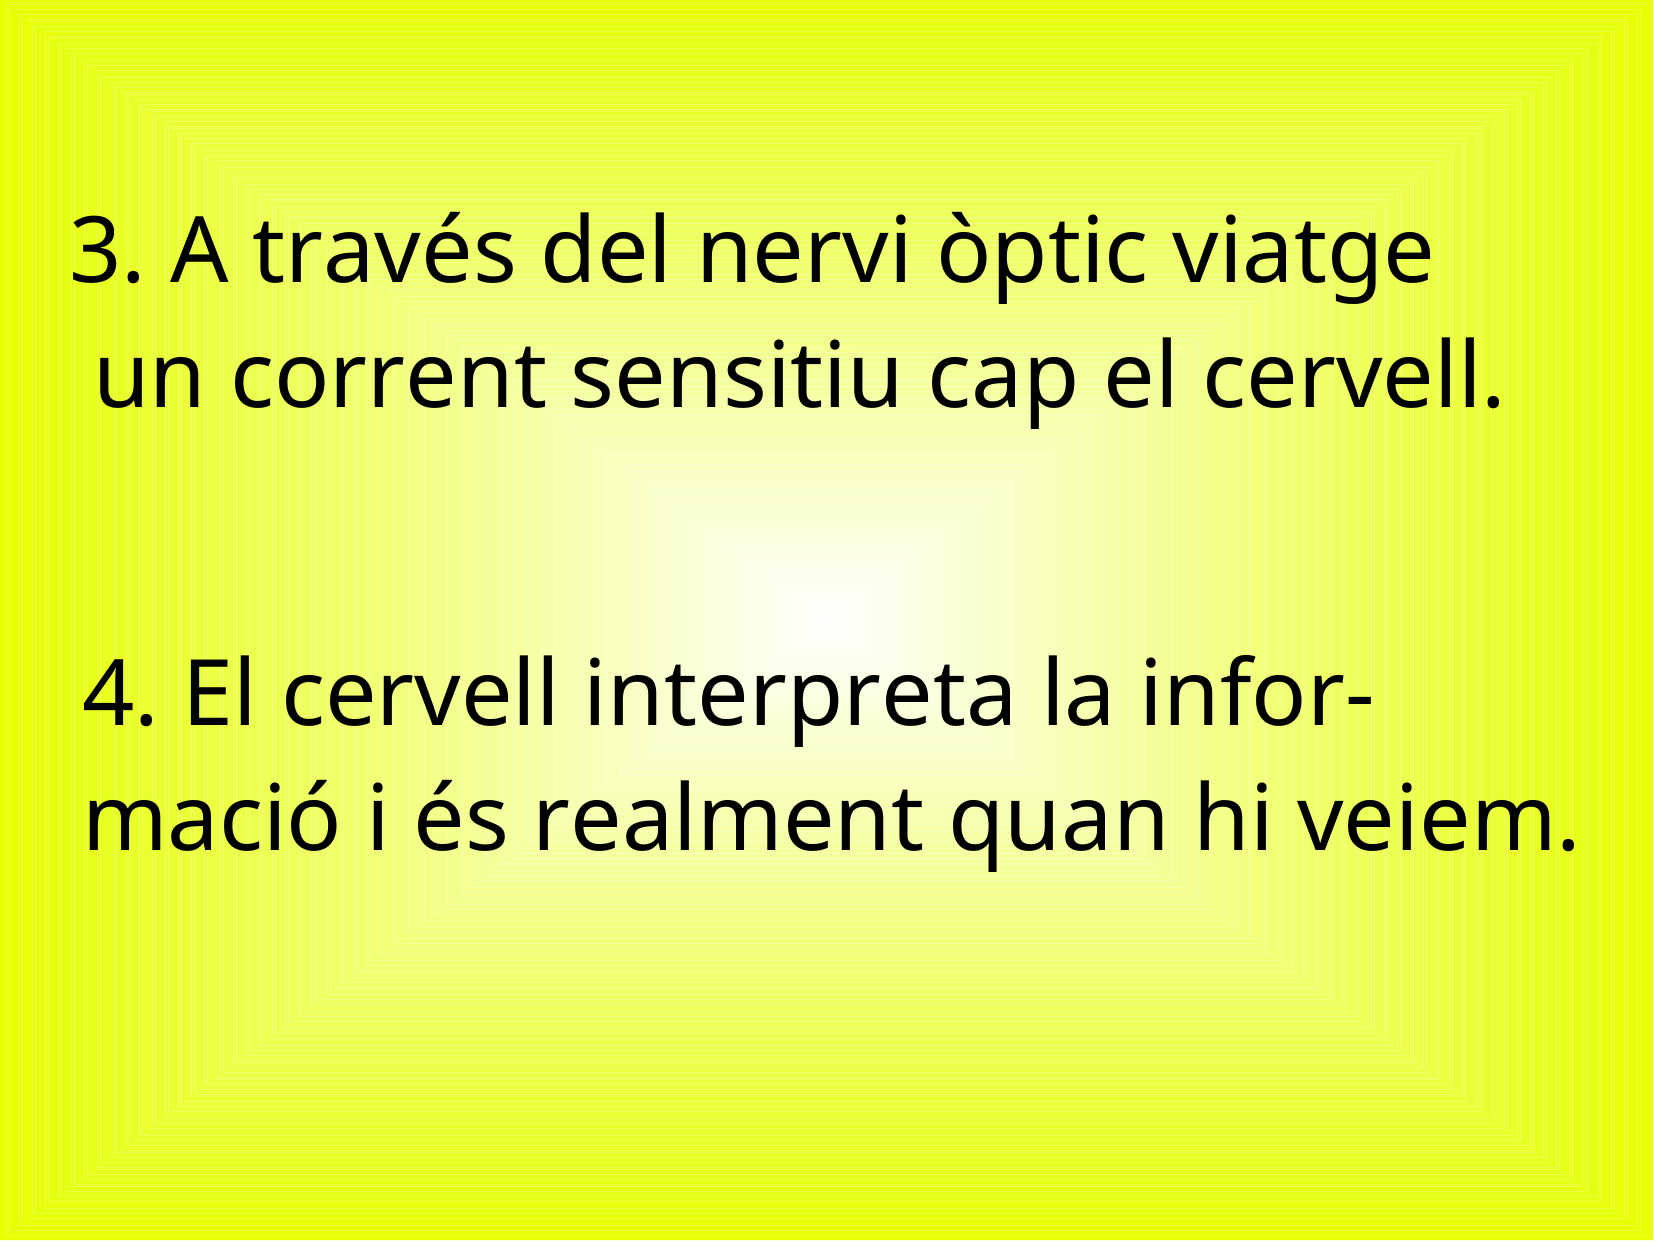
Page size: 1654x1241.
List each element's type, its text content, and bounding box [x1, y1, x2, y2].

text_box 3. A través del nervi òptic viatge un corrent sensitiu cap el cervell. [54, 177, 1529, 448]
text_box 4. El cervell interpreta la infor- mació i és realment quan hi veiem. [67, 620, 1536, 891]
